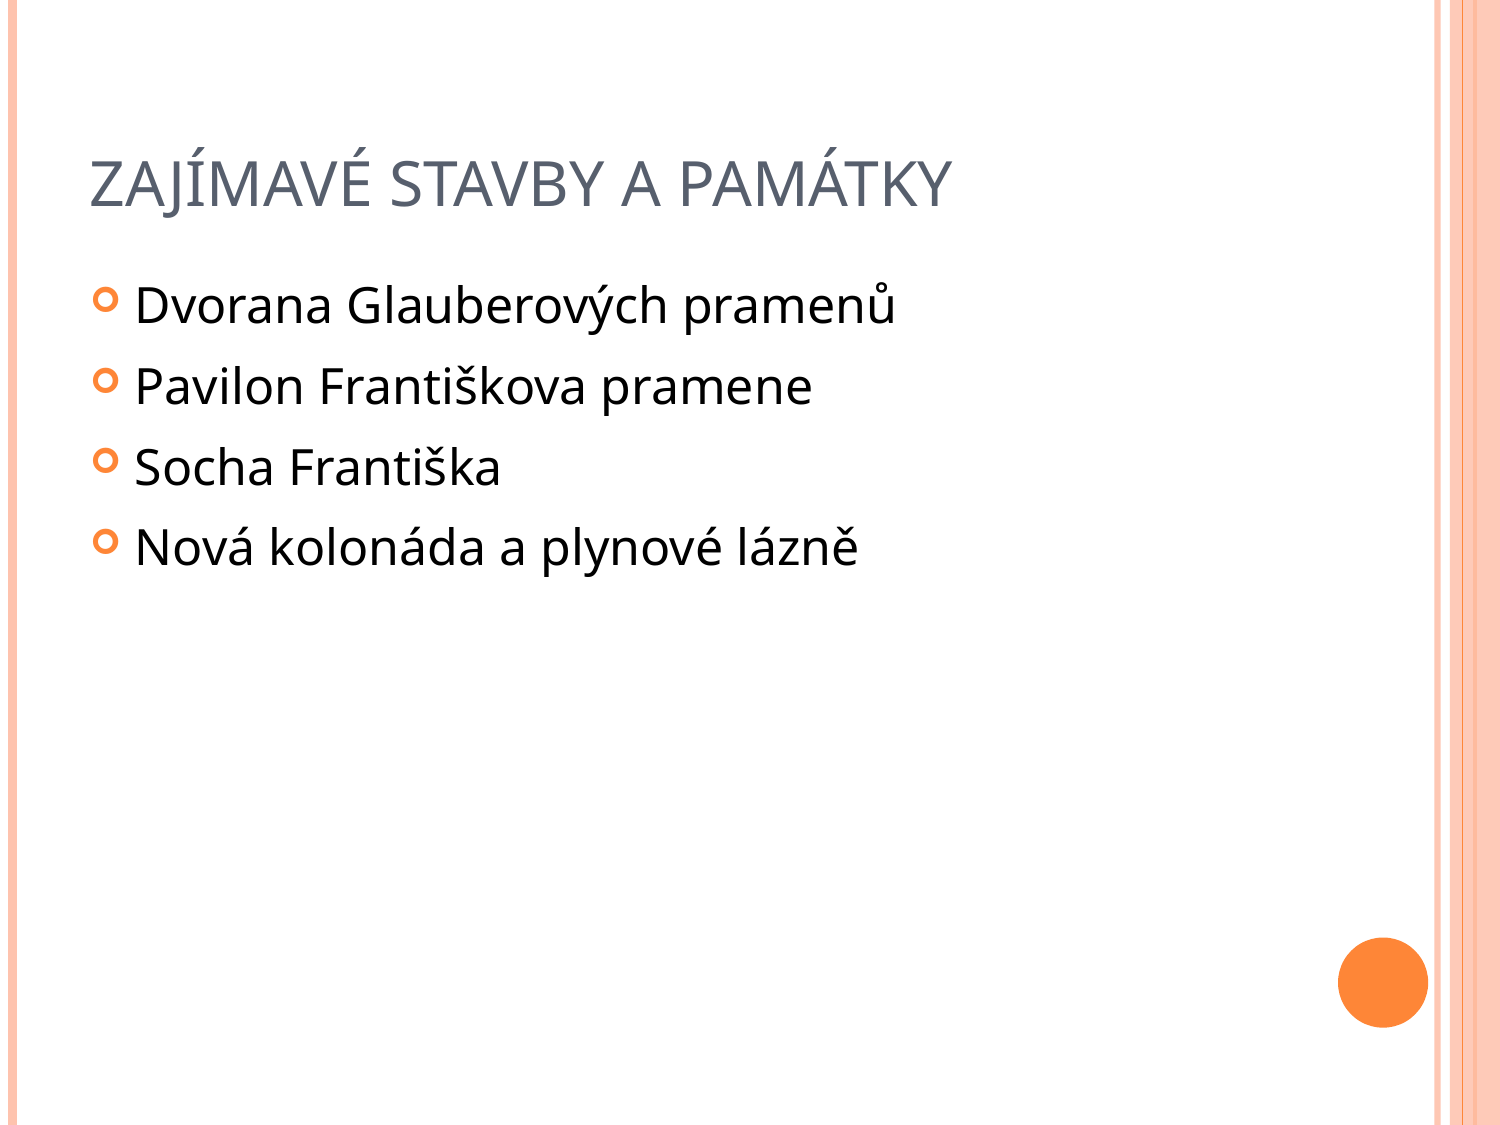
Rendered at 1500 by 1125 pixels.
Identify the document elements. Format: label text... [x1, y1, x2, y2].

title ZAJÍMAVÉ STAVBY A PAMÁTKY [74, 44, 1300, 233]
list Dvorana Glauberových pramenů Pavilon Františkova pramene Socha Františka Nová kolonáda a plynové lázně [74, 262, 1300, 1063]
